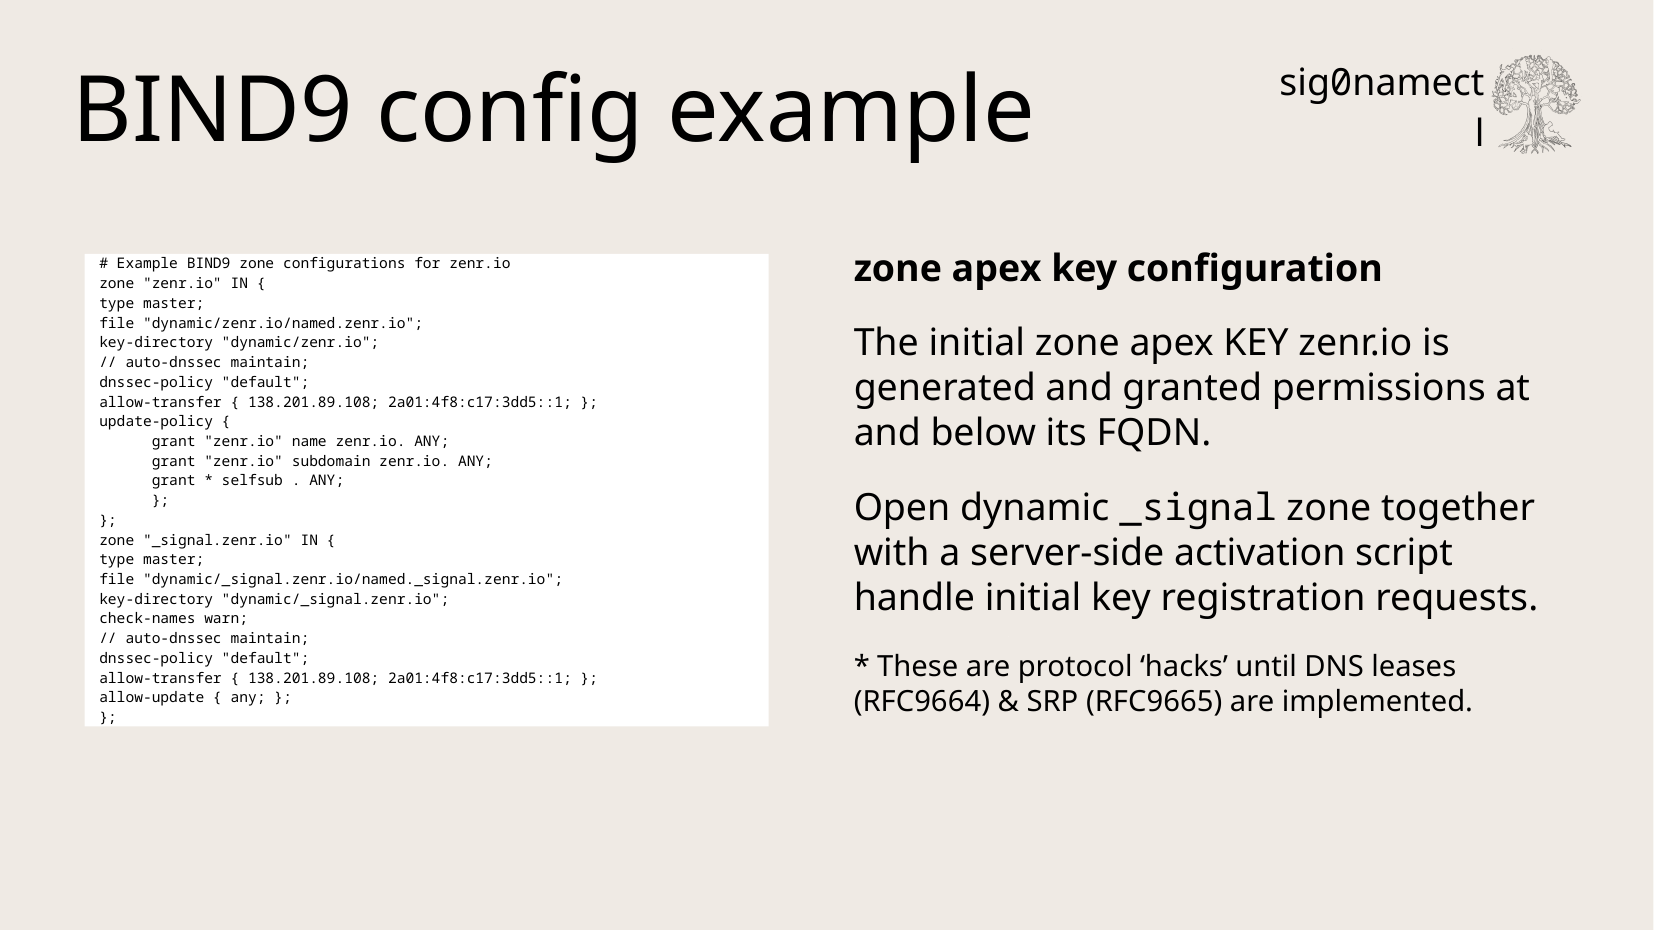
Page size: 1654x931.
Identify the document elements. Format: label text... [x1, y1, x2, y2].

title BIND9 config example [72, 46, 1562, 166]
picture [1489, 47, 1582, 160]
text_box # Example BIND9 zone configurations for zenr.io zone "zenr.io" IN { type master; file "dynamic/zenr.io/named.zenr.io"; key-directory "dynamic/zenr.io"; // auto-dnssec maintain; dnssec-policy "default"; allow-transfer { 138.201.89.108; 2a01:4f8:c17:3dd5::1; }; update-policy { grant "zenr.io" name zenr.io. ANY; grant "zenr.io" subdomain zenr.io. ANY; grant * selfsub . ANY; }; }; zone "_signal.zenr.io" IN { type master; file "dynamic/_signal.zenr.io/named._signal.zenr.io"; key-directory "dynamic/_signal.zenr.io"; check-names warn; // auto-dnssec maintain; dnssec-policy "default"; allow-transfer { 138.201.89.108; 2a01:4f8:c17:3dd5::1; }; allow-update { any; }; }; [84, 253, 769, 727]
title sig0namectl [1269, 56, 1485, 156]
list zone apex key configuration The initial zone apex KEY zenr.io is generated and granted permissions at and below its FQDN. Open dynamic _signal zone together with a server-side activation script handle initial key registration requests. * These are protocol ‘hacks’ until DNS leases (RFC9664) & SRP (RFC9665) are implemented. [853, 243, 1564, 806]
